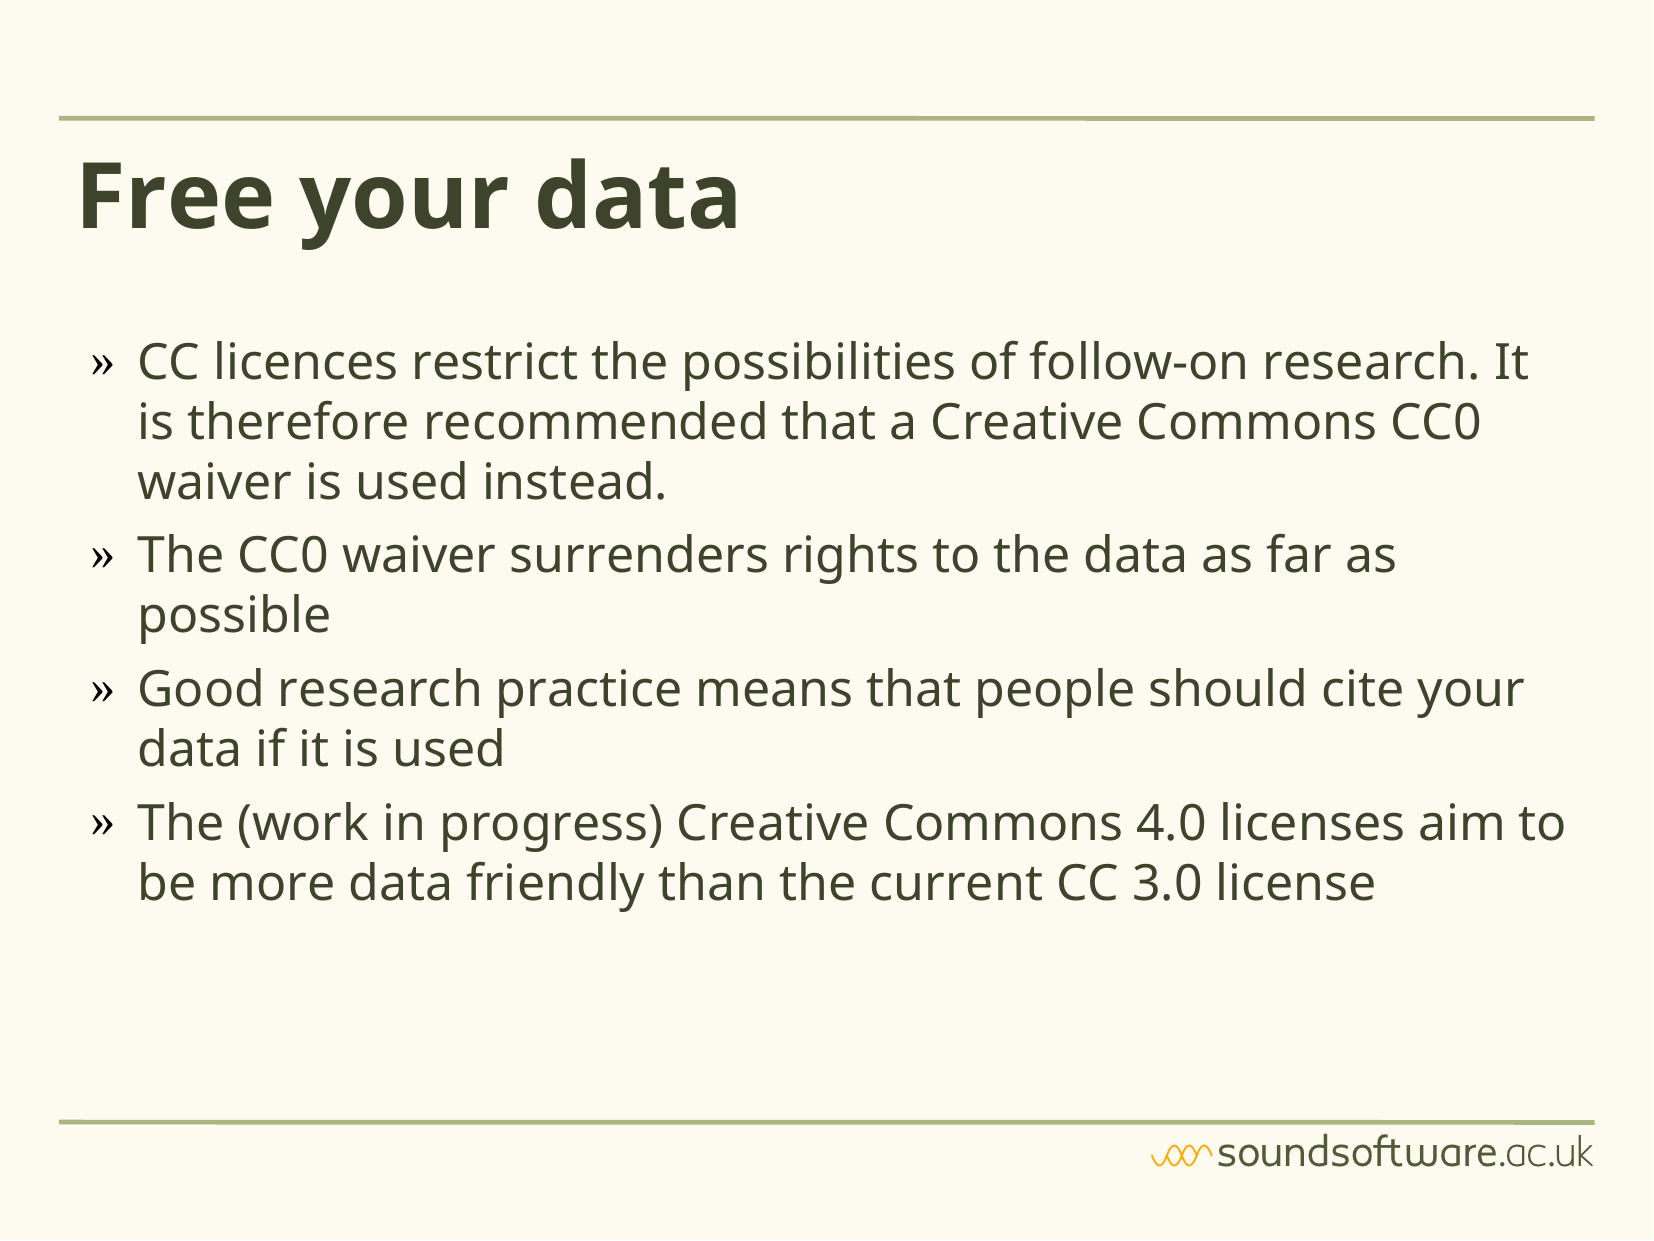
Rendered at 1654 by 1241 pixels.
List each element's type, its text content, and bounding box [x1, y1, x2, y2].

list CC licences restrict the possibilities of follow-on research. It is therefore recommended that a Creative Commons CC0 waiver is used instead. The CC0 waiver surrenders rights to the data as far as possible Good research practice means that people should cite your data if it is used The (work in progress) Creative Commons 4.0 licenses aim to be more data friendly than the current CC 3.0 license [59, 321, 1594, 1140]
title Free your data [59, 109, 1594, 274]
picture [1151, 1140, 1593, 1167]
